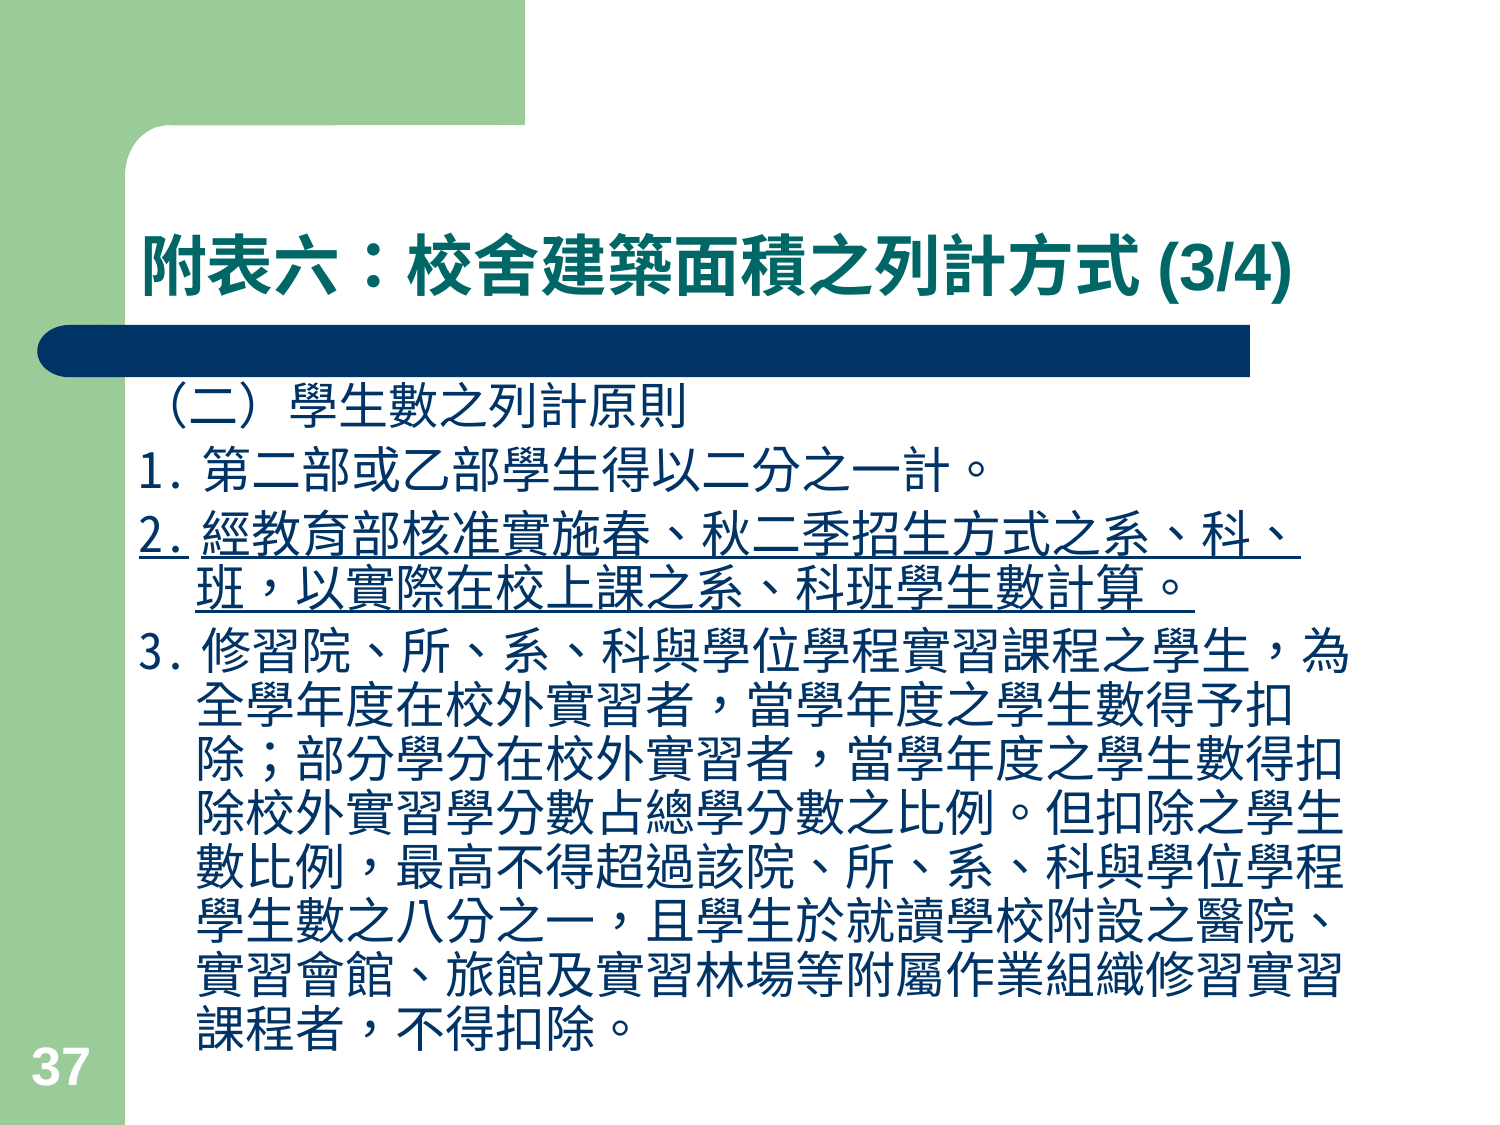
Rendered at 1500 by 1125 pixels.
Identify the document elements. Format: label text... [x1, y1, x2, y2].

title 附表六：校舍建築面積之列計方式(3/4) [125, 125, 1425, 313]
list （二）學生數之列計原則 1.第二部或乙部學生得以二分之一計。 2.經教育部核准實施春、秋二季招生方式之系、科、班，以實際在校上課之系、科班學生數計算。 3.修習院、所、系、科與學位學程實習課程之學生，為全學年度在校外實習者，當學年度之學生數得予扣除；部分學分在校外實習者，當學年度之學生數得扣除校外實習學分數占總學分數之比例。但扣除之學生數比例，最高不得超過該院、所、系、科與學位學程學生數之八分之一，且學生於就讀學校附設之醫院、實習會館、旅館及實習林場等附屬作業組織修習實習課程者，不得扣除。 [123, 373, 1386, 1033]
slide_number <編號> [13, 1023, 111, 1105]
